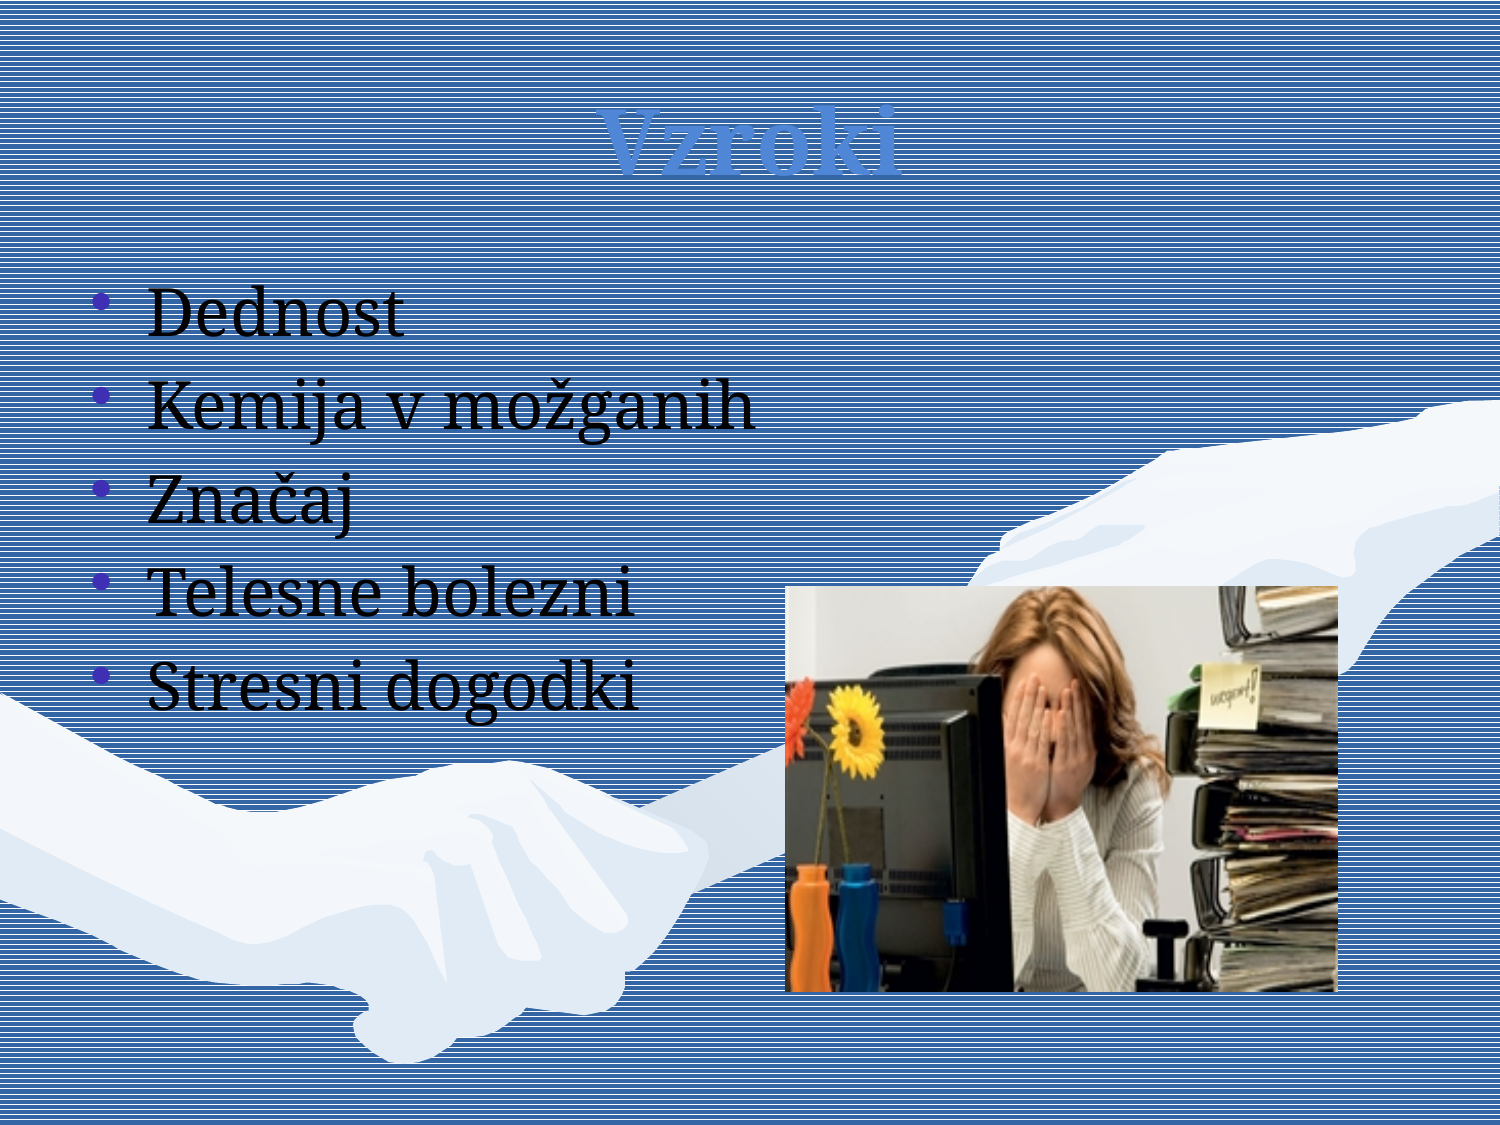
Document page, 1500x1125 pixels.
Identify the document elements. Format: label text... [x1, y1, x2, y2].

title Vzroki [75, 45, 1425, 233]
list Dednost Kemija v možganih Značaj Telesne bolezni Stresni dogodki [75, 262, 1425, 1000]
picture [785, 586, 1338, 992]
